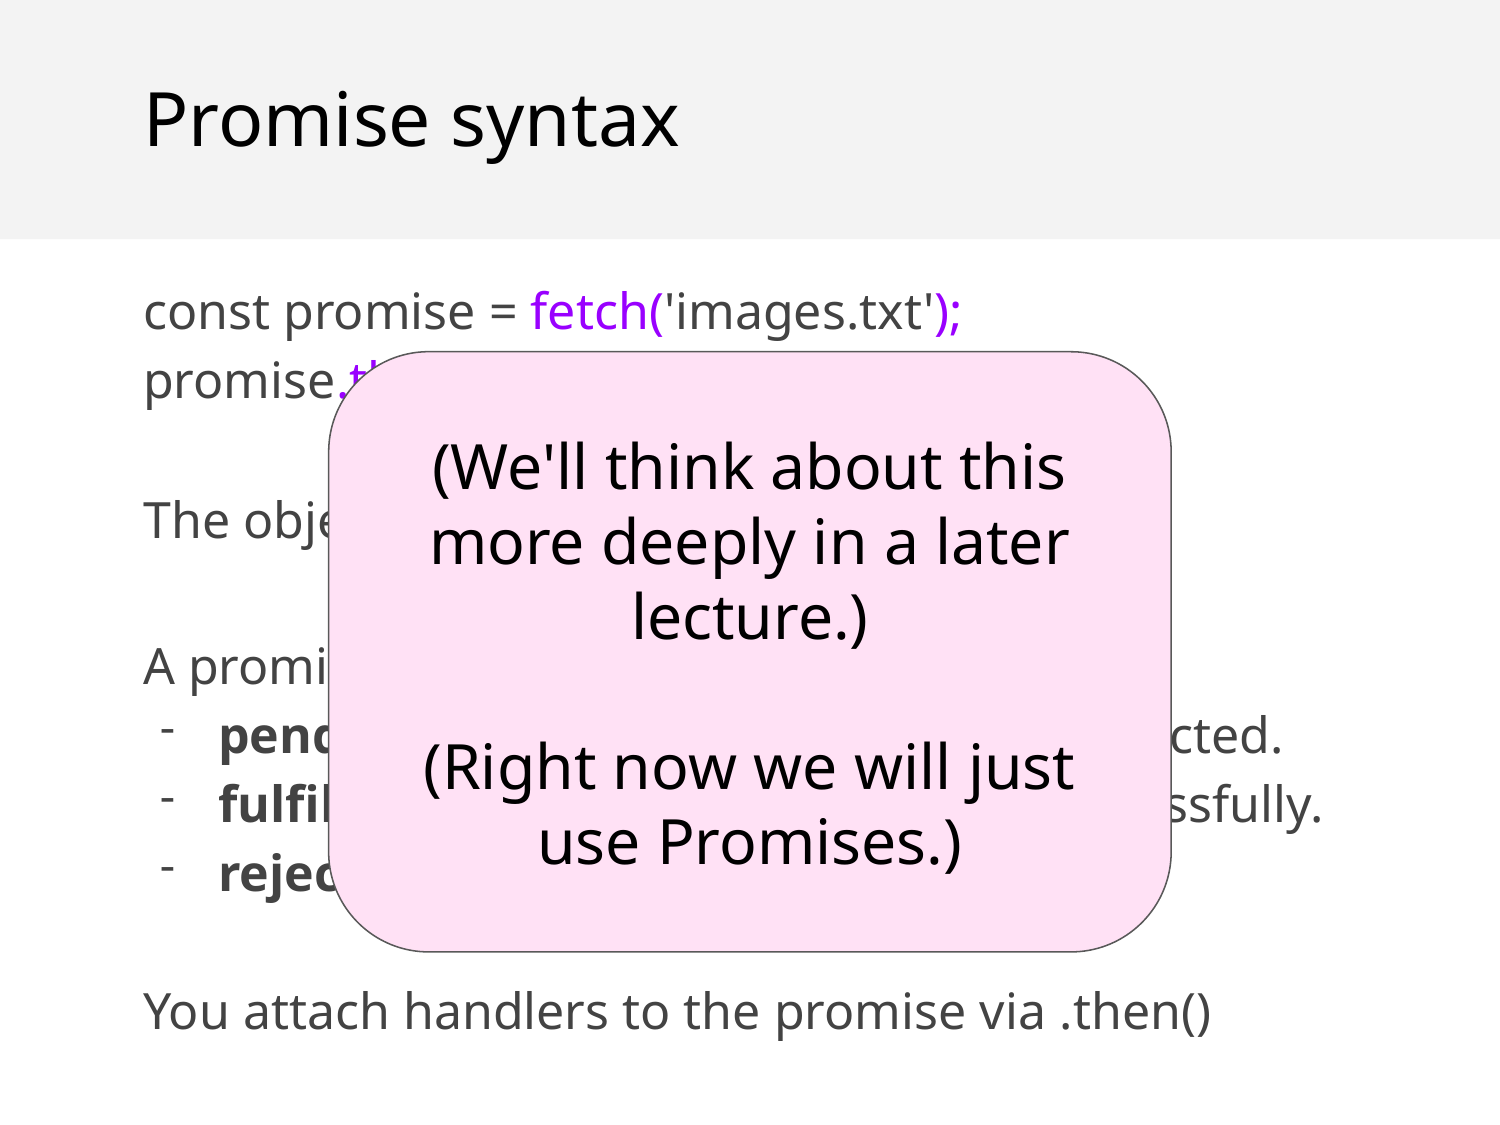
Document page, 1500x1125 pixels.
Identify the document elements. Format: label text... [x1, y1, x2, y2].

title Promise syntax [128, 56, 1372, 183]
list const promise = fetch('images.txt'); promise.then(onSuccess, onFail); The object fetch returns is of type Promise. A promise is in one of three states: pending: initial state, not fulfilled or rejected. fulfilled: the operation completed successfully. rejected: the operation failed. You attach handlers to the promise via .then() [128, 255, 1372, 1088]
text_box (We'll think about this more deeply in a later lecture.) (Right now we will just use Promises.) [328, 351, 1172, 952]
